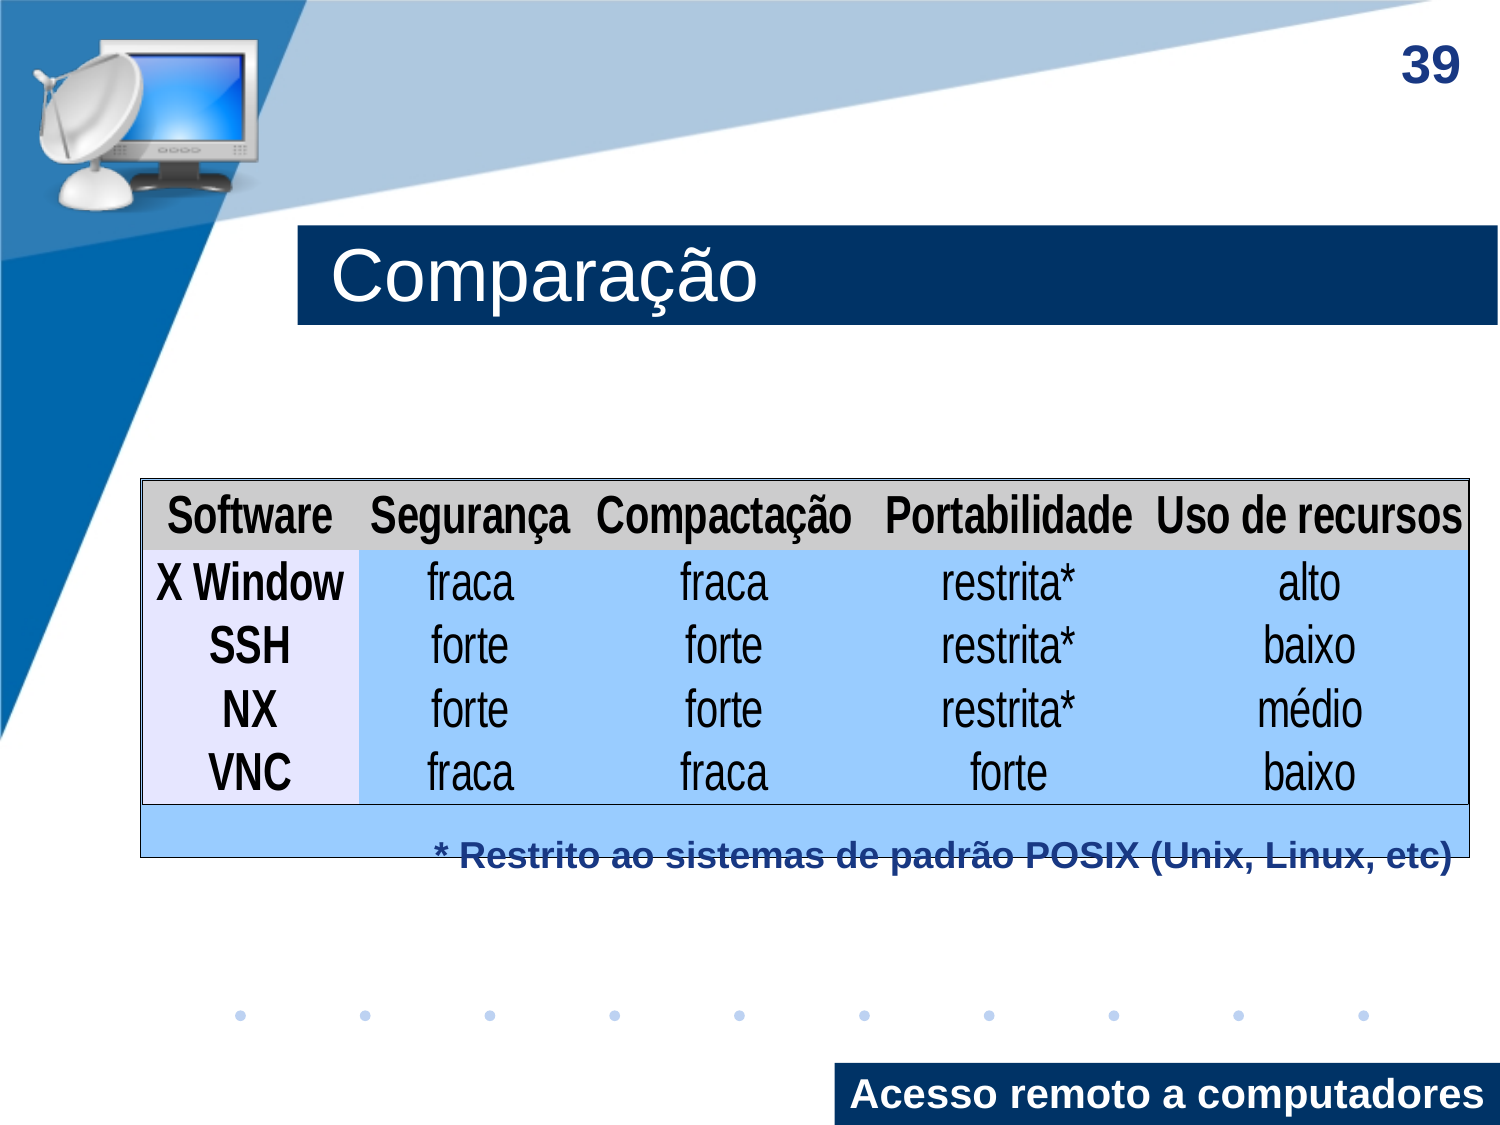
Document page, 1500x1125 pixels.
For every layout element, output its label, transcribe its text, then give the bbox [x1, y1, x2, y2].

text_box * Restrito ao sistemas de padrão POSIX (Unix, Linux, etc) [419, 826, 1469, 884]
title Comparação [297, 225, 1498, 325]
picture [0, 0, 1500, 842]
chart [140, 478, 1470, 858]
